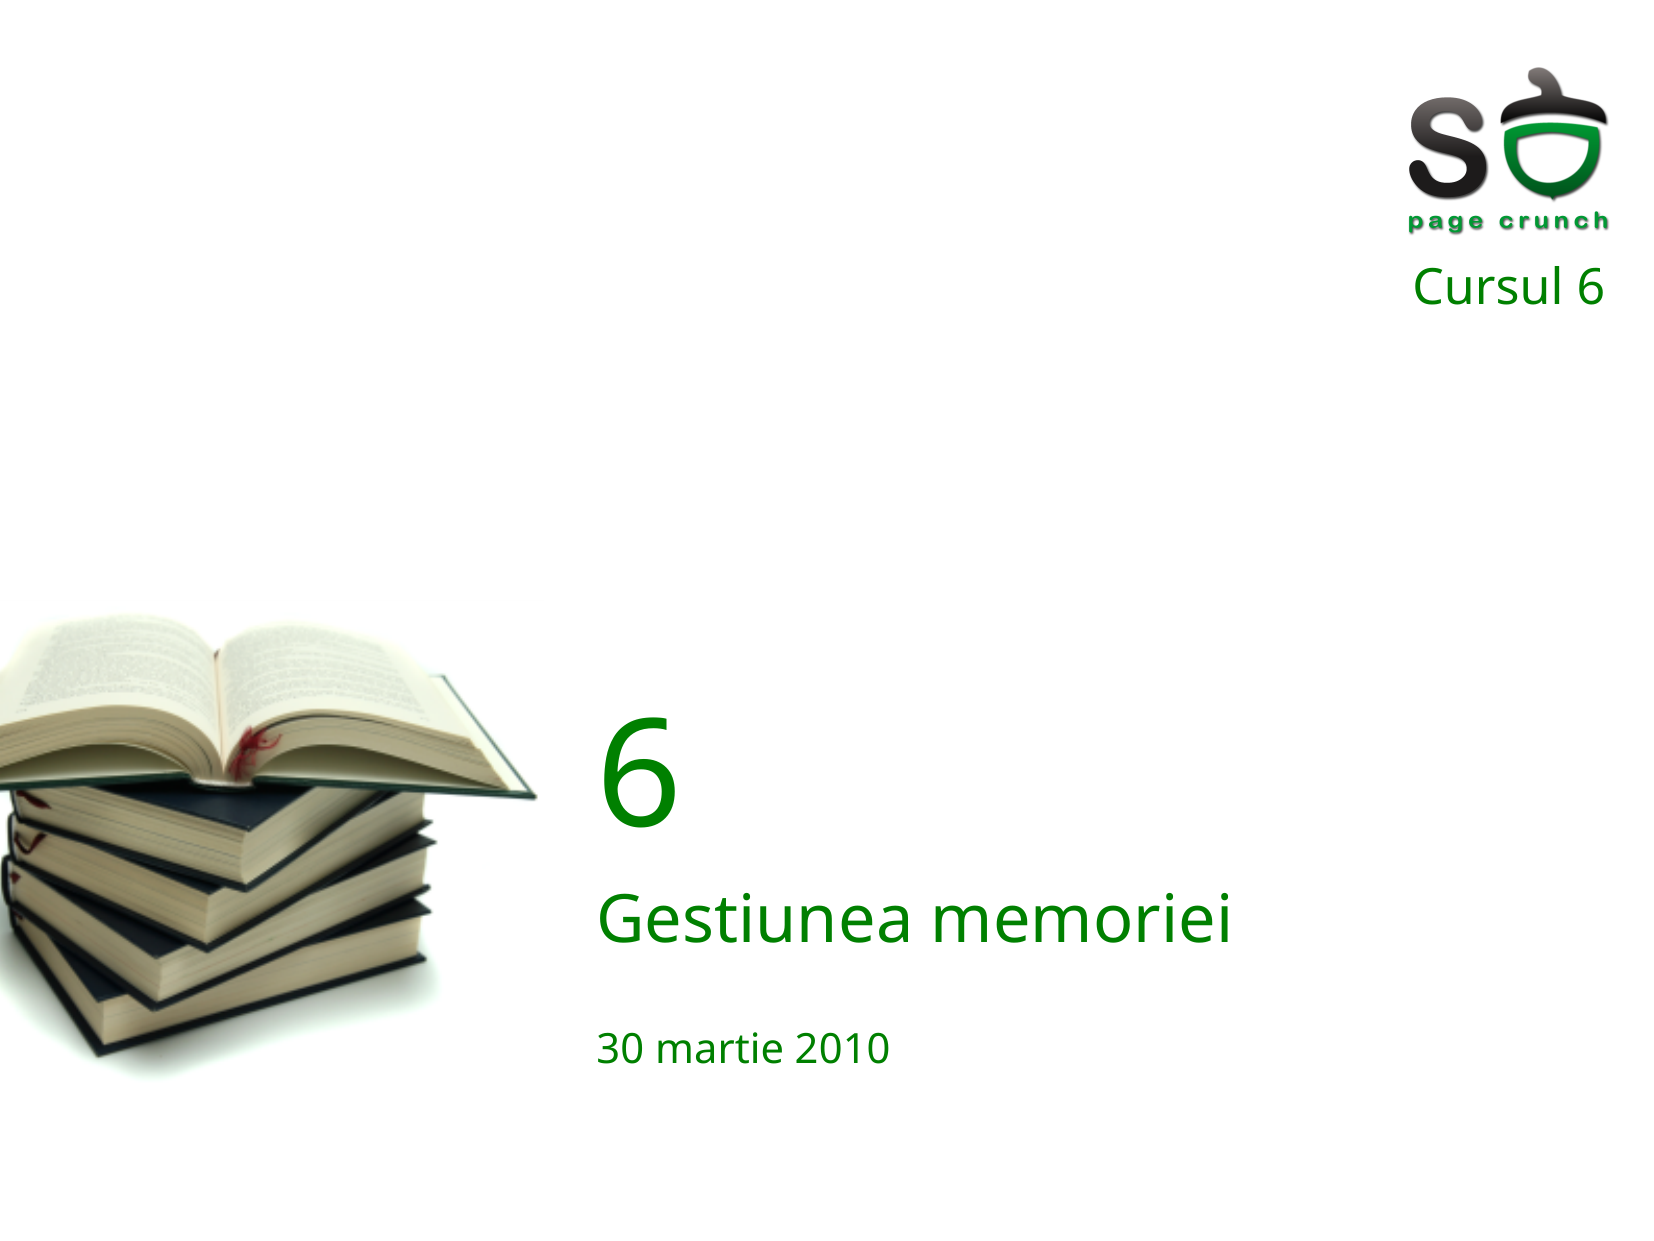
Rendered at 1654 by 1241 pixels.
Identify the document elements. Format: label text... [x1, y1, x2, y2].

title Cursul 6 [1387, 248, 1630, 323]
picture [0, 599, 544, 1087]
subtitle 6 Gestiunea memoriei 30 martie 2010 [561, 686, 1565, 1056]
picture [1405, 64, 1613, 238]
